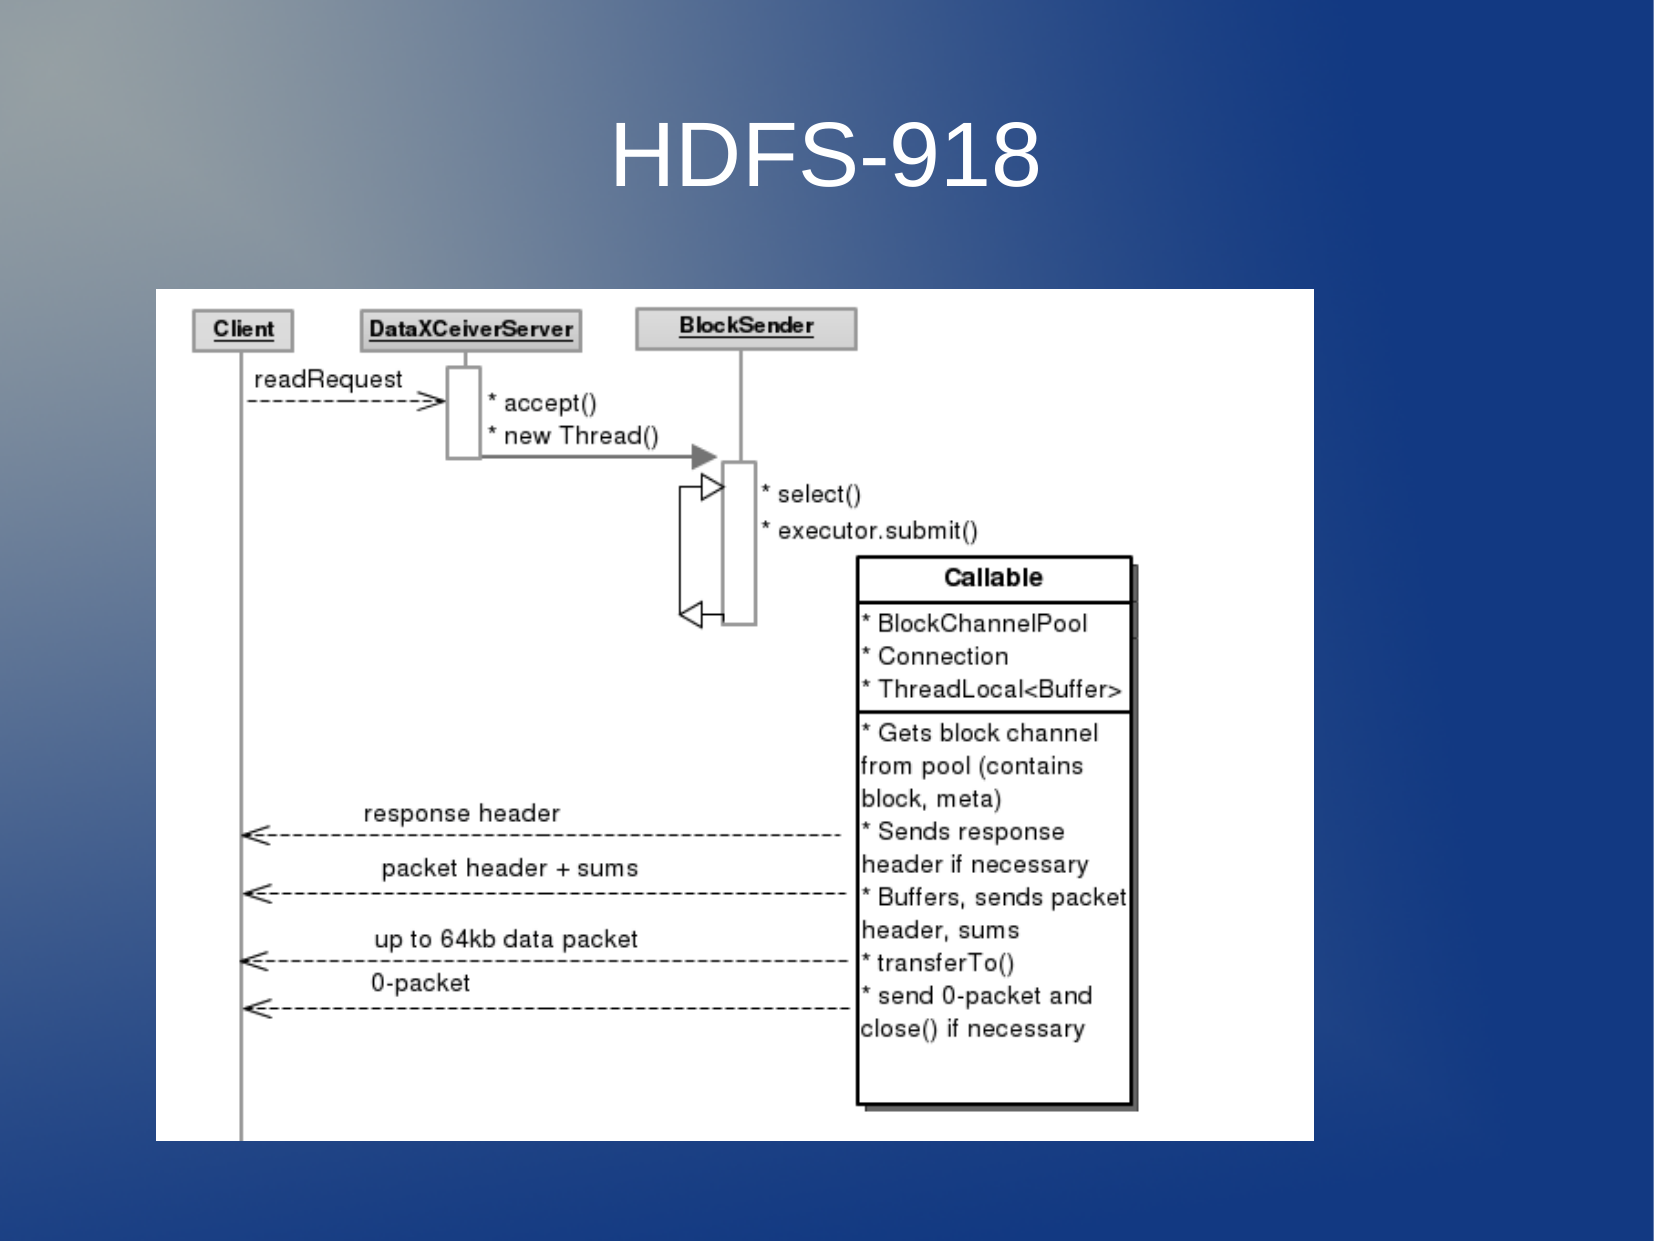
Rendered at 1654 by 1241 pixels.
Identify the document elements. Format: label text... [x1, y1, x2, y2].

chart [82, 289, 1571, 1141]
title HDFS-918 [82, 49, 1571, 257]
picture [0, 0, 1654, 1241]
